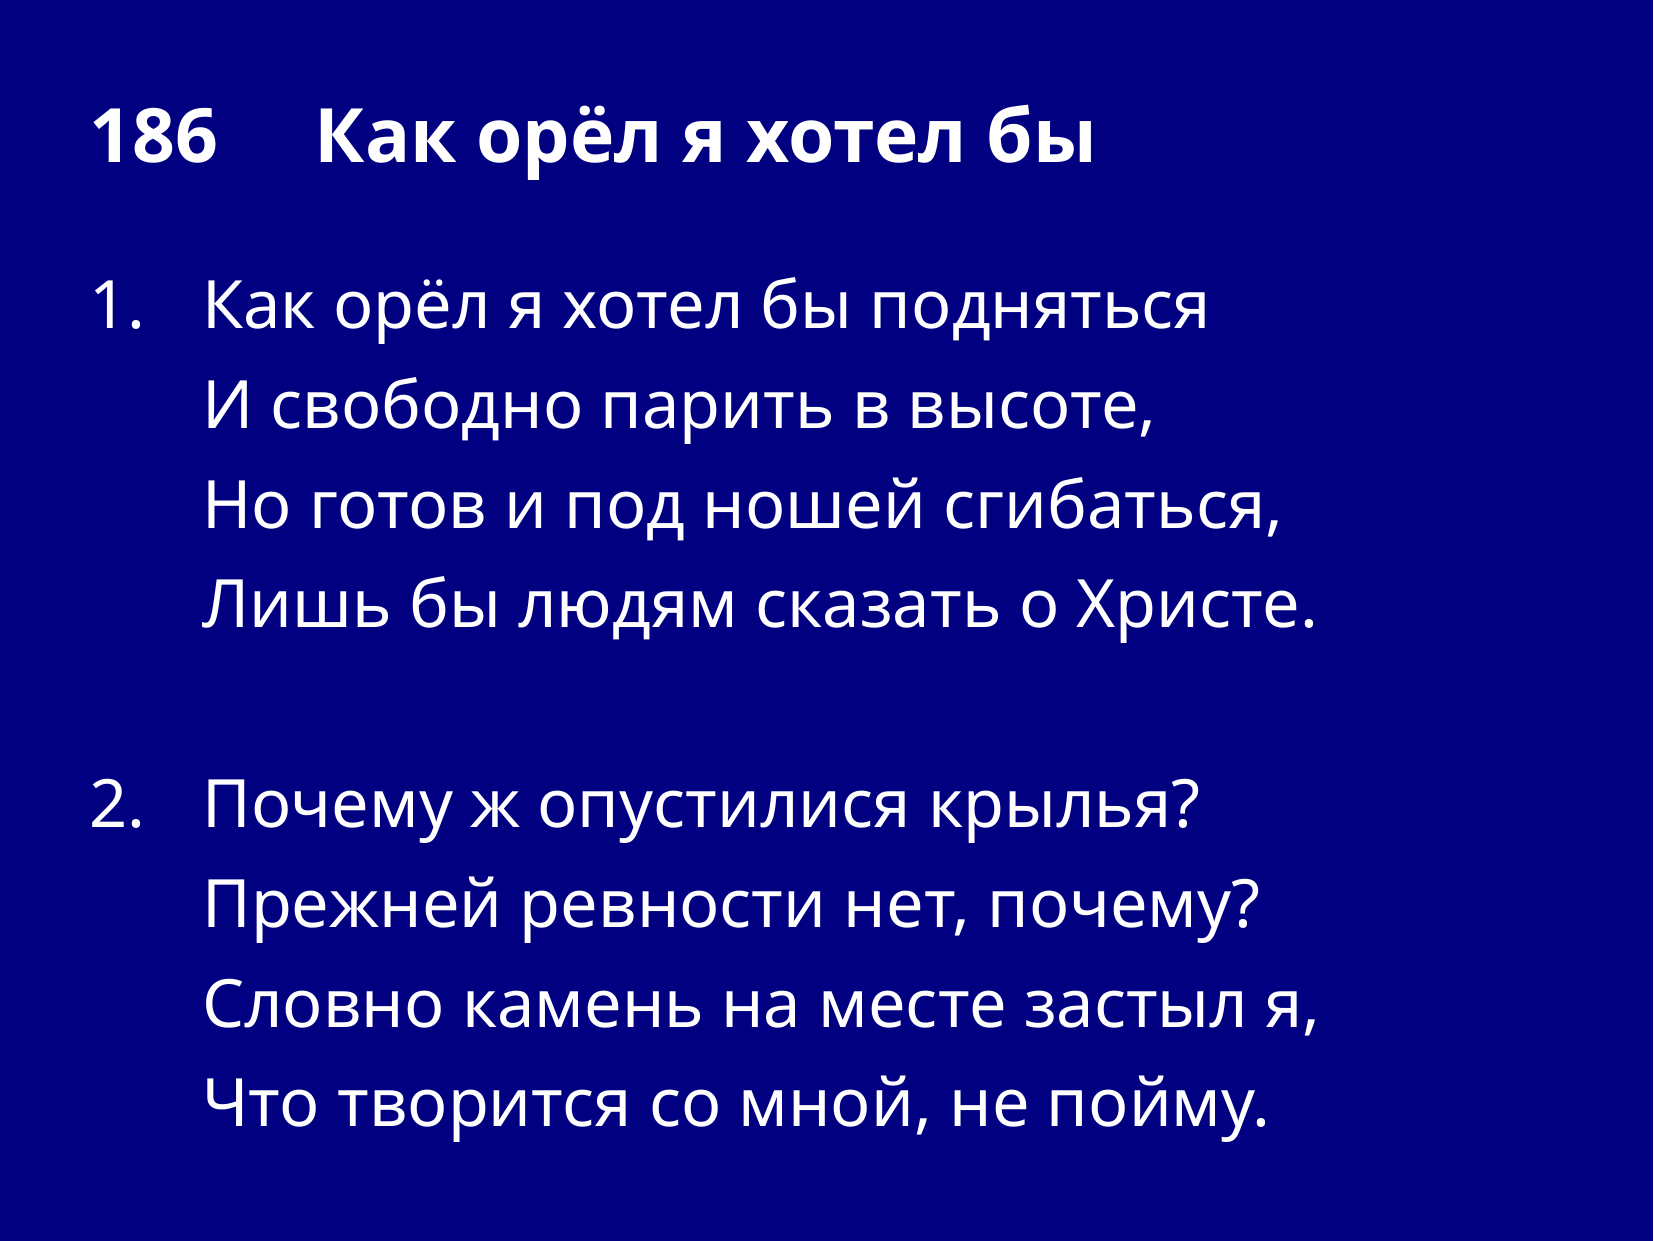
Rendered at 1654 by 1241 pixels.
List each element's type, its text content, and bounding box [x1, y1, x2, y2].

text_box 186 Как орёл я хотел бы [75, 75, 1576, 188]
text_box 1. Как орёл я хотел бы подняться И свободно парить в высоте, Но готов и под ношей сгибаться, Лишь бы людям сказать о Христе. 2. Почему ж опустилися крылья? Прежней ревности нет, почему? Словно камень на месте застыл я, Что творится со мной, не пойму. [75, 188, 1576, 1163]
